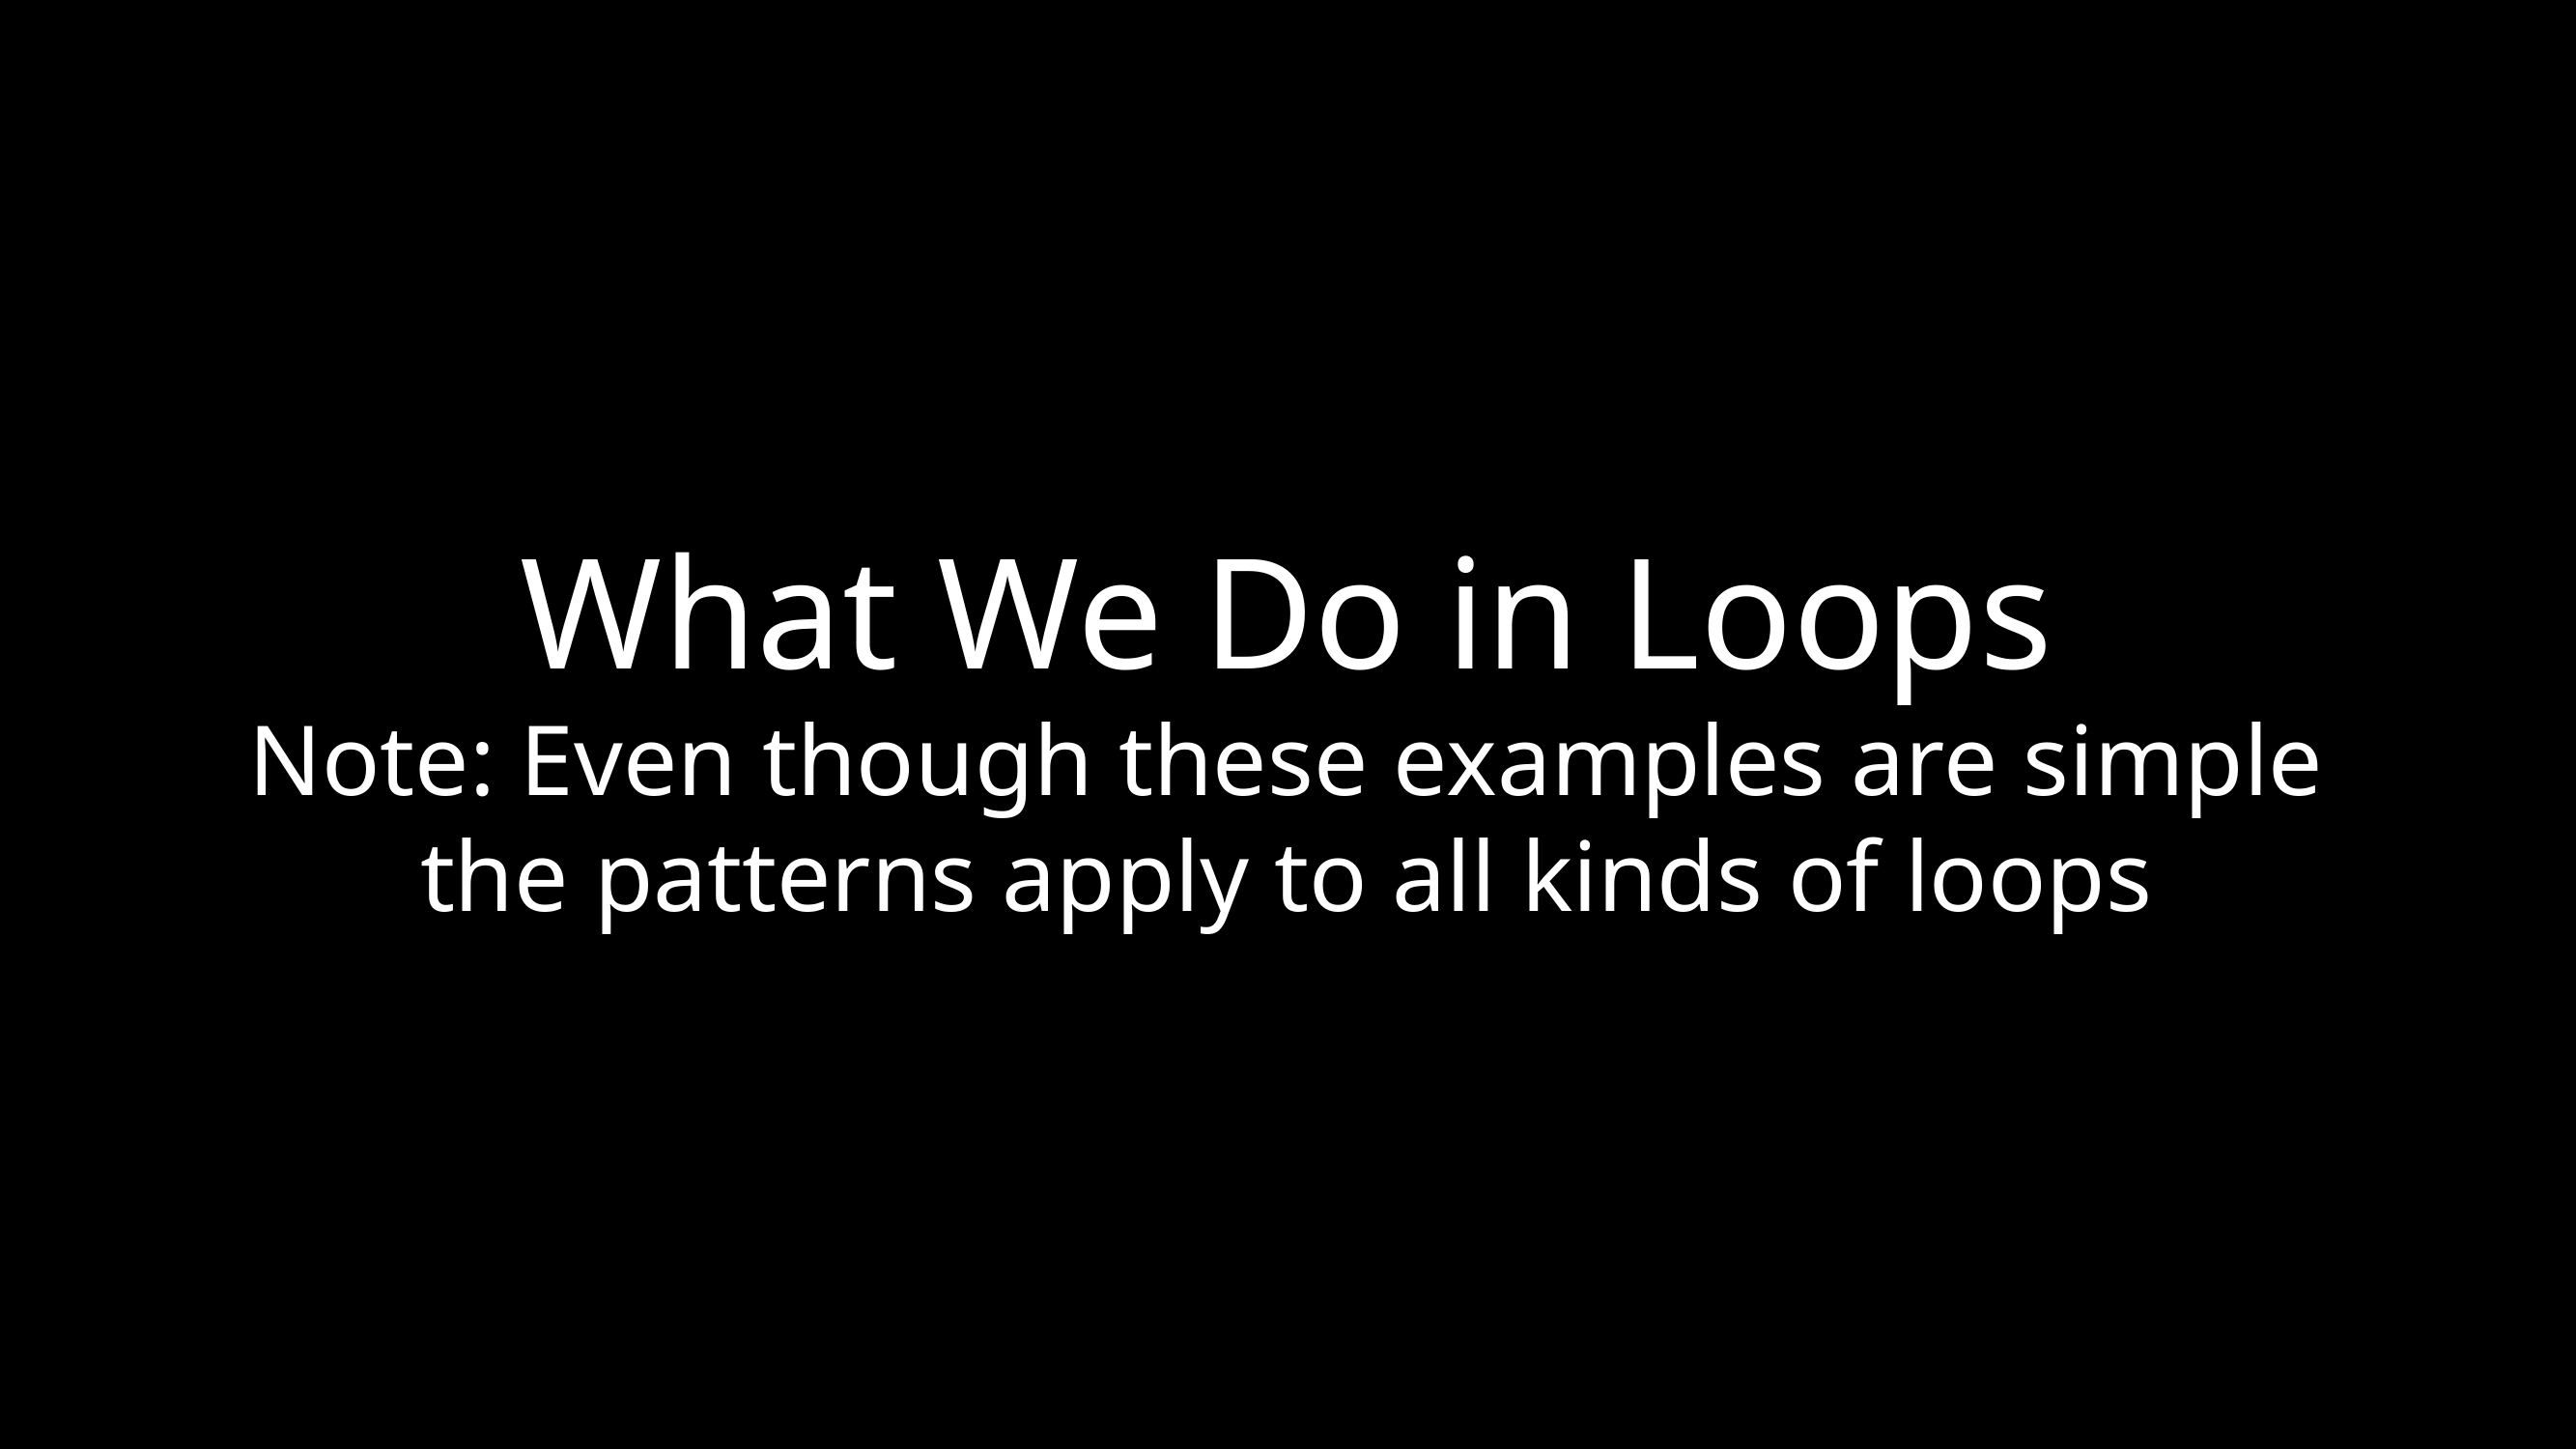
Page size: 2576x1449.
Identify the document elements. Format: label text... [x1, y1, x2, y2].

title What We Do in Loops Note: Even though these examples are simple the patterns apply to all kinds of loops [183, 440, 2392, 1007]
